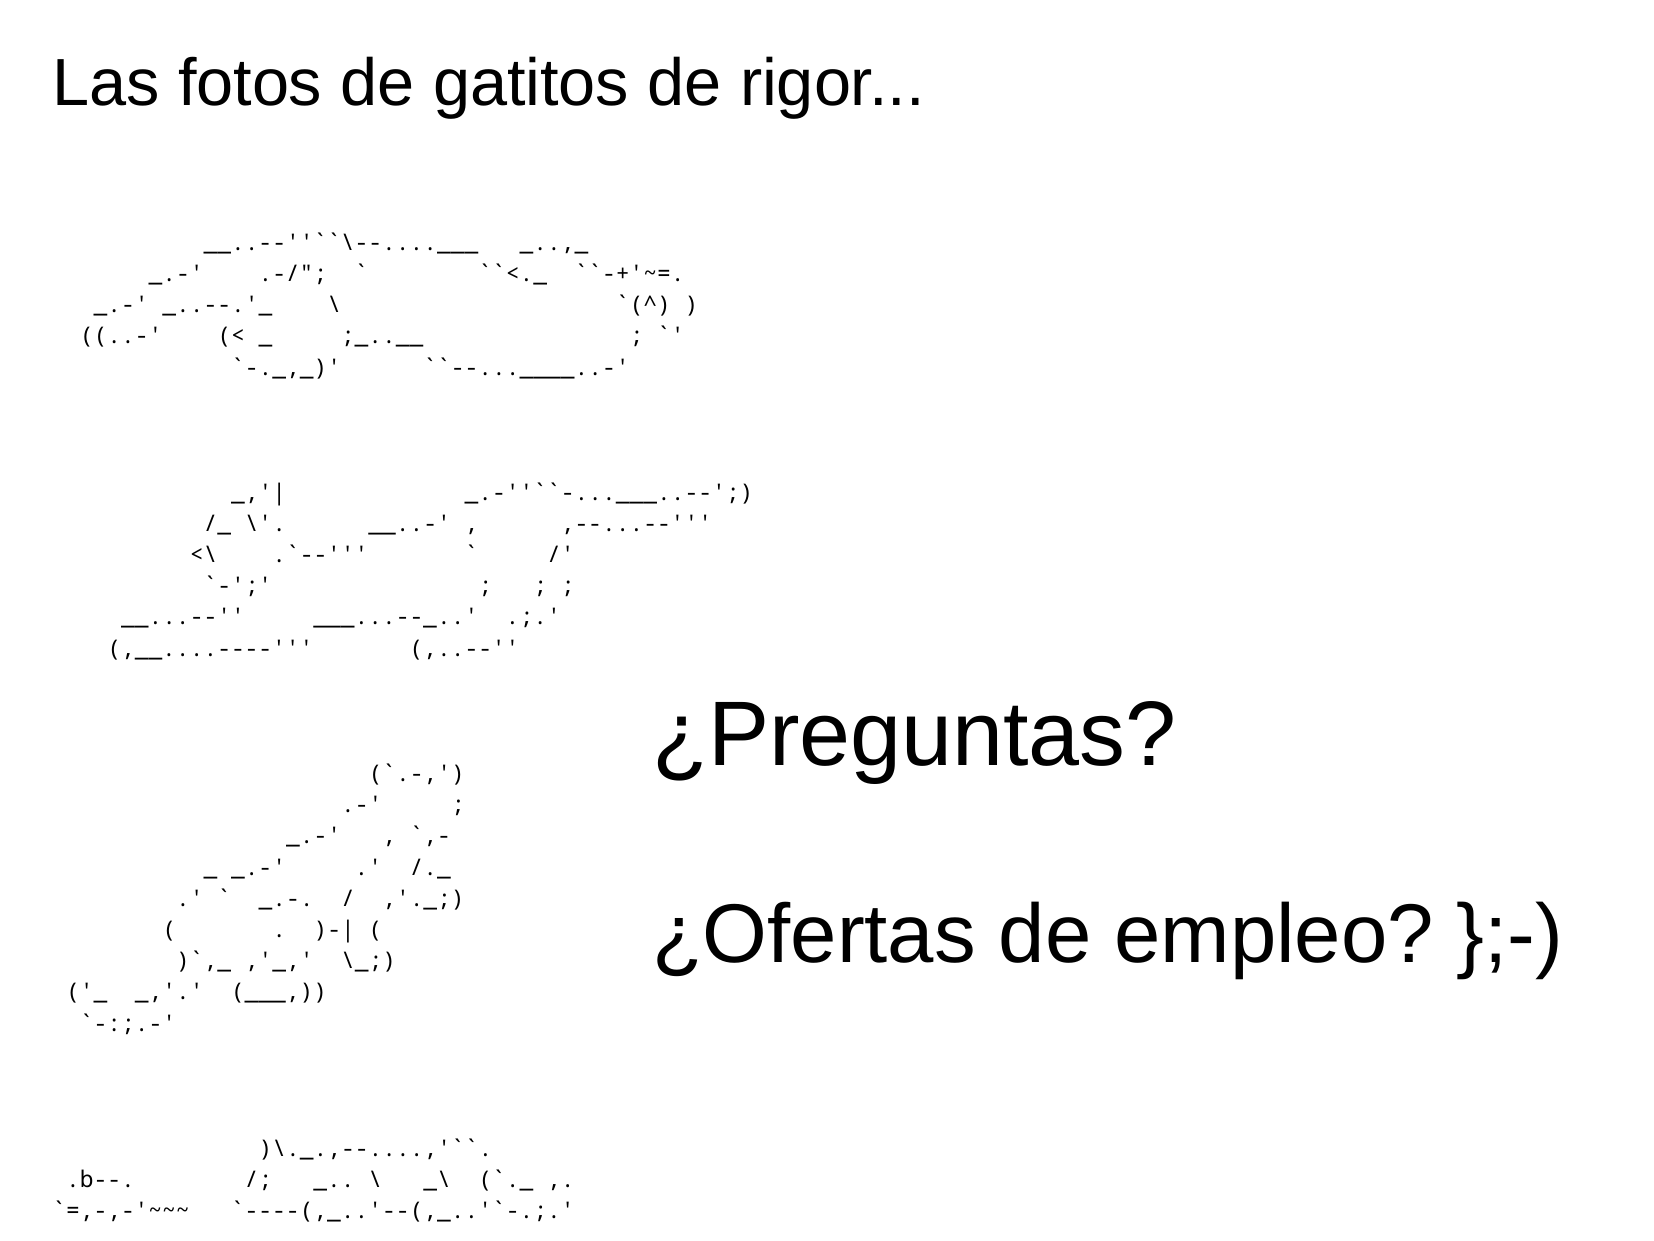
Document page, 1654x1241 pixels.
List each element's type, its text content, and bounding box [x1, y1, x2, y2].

text_box ¿Preguntas? ¿Ofertas de empleo? };-) [637, 675, 1613, 988]
text_box Las fotos de gatitos de rigor... __..--''``\--....___ _..,_ _.-' .-/"; ` ``<._ ``-+'~=. _.-' _..--.'_ \ `(^) ) ((..-' (< _ ;_..__ ; `' `-._,_)' ``--...____..-' _,'| _.-''``-...___..--';) /_ \'. __..-' , ,--...--''' <\ .`--''' ` /' `-';' ; ; ; __...--'' ___...--_..' .;.' (,__....----''' (,..--'' (`.-,') .-' ; _.-' , `,- _ _.-' .' /._ .' ` _.-. / ,'._;) ( . )-| ( )`,_ ,'_,' \_;) ('_ _,'.' (___,)) `-:;.-' )\._.,--....,'``. .b--. /; _.. \ _\ (`._ ,. `=,-,-'~~~ `----(,_..'--(,_..'`-.;.' [37, 37, 1613, 1085]
